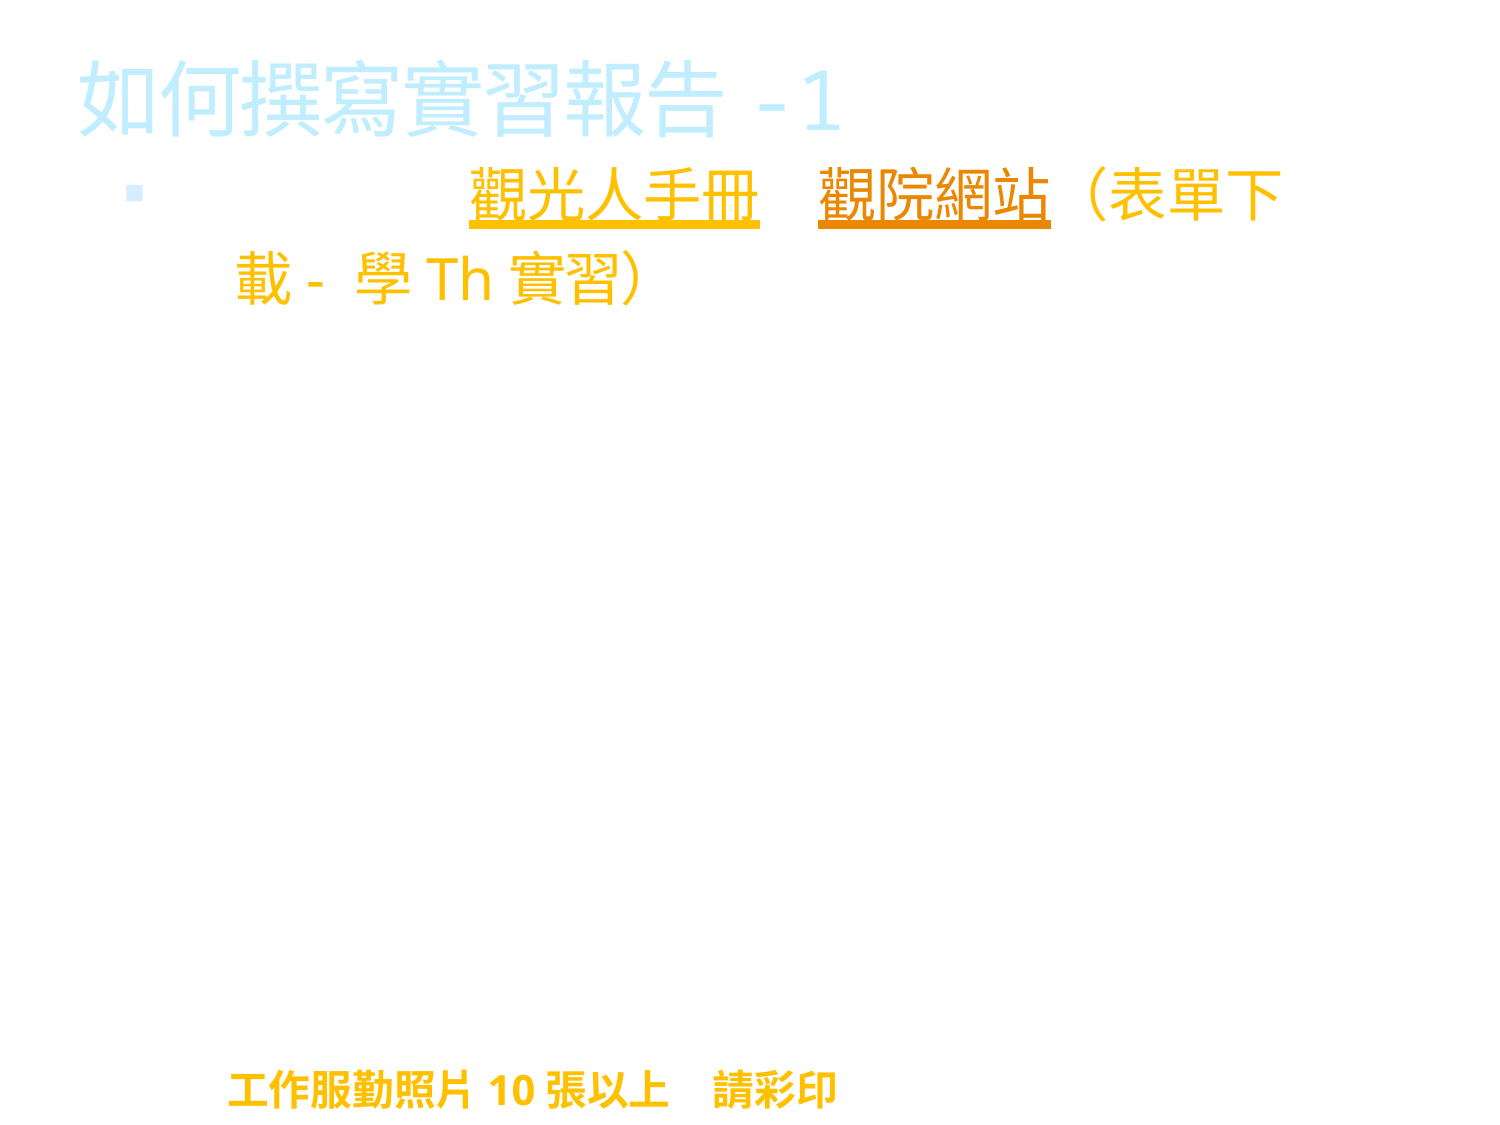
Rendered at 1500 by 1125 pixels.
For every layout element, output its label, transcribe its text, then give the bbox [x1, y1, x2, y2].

text_box 內文請參閱觀光人手冊與觀院網站（表單下載- 學Th實習） ⼀、前⾔ 二、本文 (⼀)實習單位簡介 如：企業文化、組織、部門、產品、形象.....等。 (二)作業流程（實習單位作業流程概述）及實習工作內容（本身工 作內容，如：工作準備、服務流程.....等。） 三、心得及建議事項 (⼀)實習心得 (二)建議事項 如：對實習單位制度建議、對未來實習同學實習前應有的認知 及態度建議、對本院實習制度建議…等。 四、附件 工作服勤照片10張以上，請彩印。 （公司規定不得拍照者請單位主管出具證明） [117, 155, 1418, 1102]
title 如何撰寫實習報告-1 [141, 47, 886, 153]
